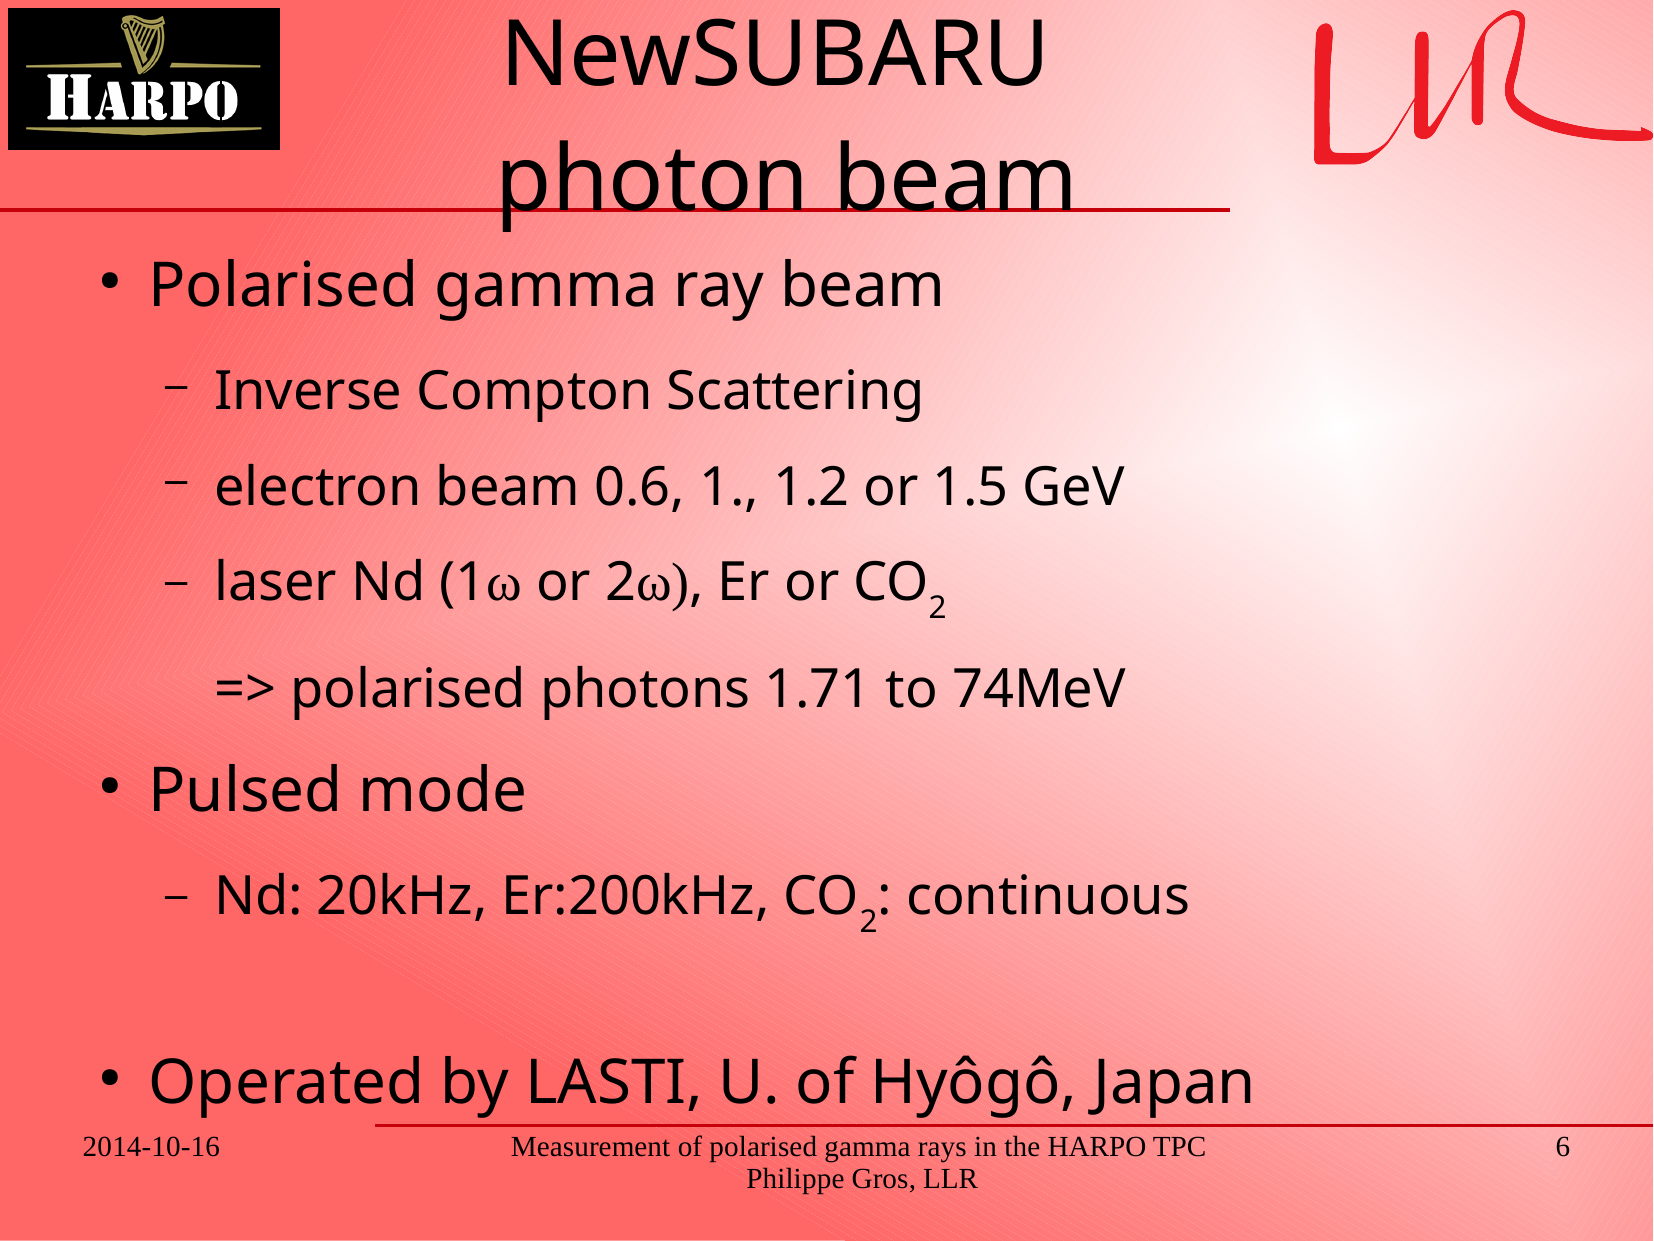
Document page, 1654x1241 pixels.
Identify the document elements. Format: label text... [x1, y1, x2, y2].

list Polarised gamma ray beam Inverse Compton Scattering electron beam 0.6, 1., 1.2 or 1.5 GeV laser Nd (1ω or 2ω), Er or CO2 => polarised photons 1.71 to 74MeV Pulsed mode Nd: 20kHz, Er:200kHz, CO2: continuous Operated by LASTI, U. of Hyôgô, Japan [82, 240, 1576, 1126]
title NewSUBARU photon beam [285, 2, 1291, 223]
picture [8, 8, 280, 150]
picture [1314, 10, 1653, 165]
